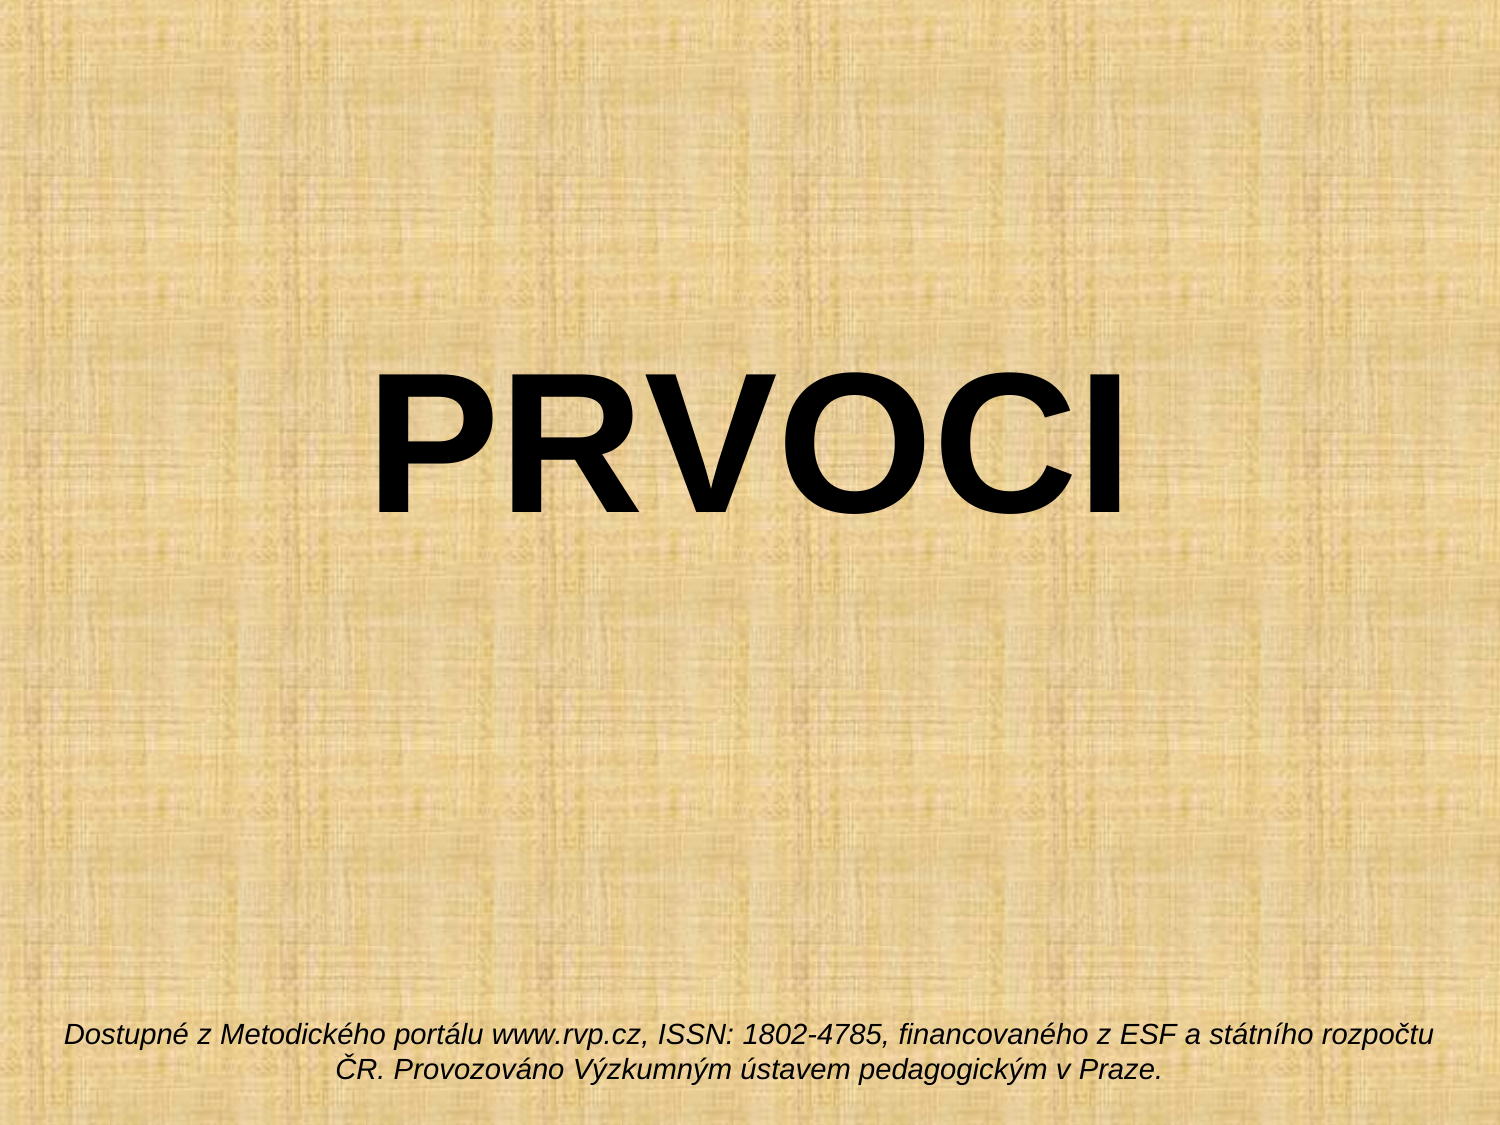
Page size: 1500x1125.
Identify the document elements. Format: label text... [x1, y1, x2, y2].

picture [0, 0, 1500, 1125]
text_box PRVOCI [35, 304, 1465, 561]
text_box Dostupné z Metodického portálu www.rvp.cz, ISSN: 1802-4785, financovaného z ESF a státního rozpočtu ČR. Provozováno Výzkumným ústavem pedagogickým v Praze. [35, 1007, 1465, 1094]
